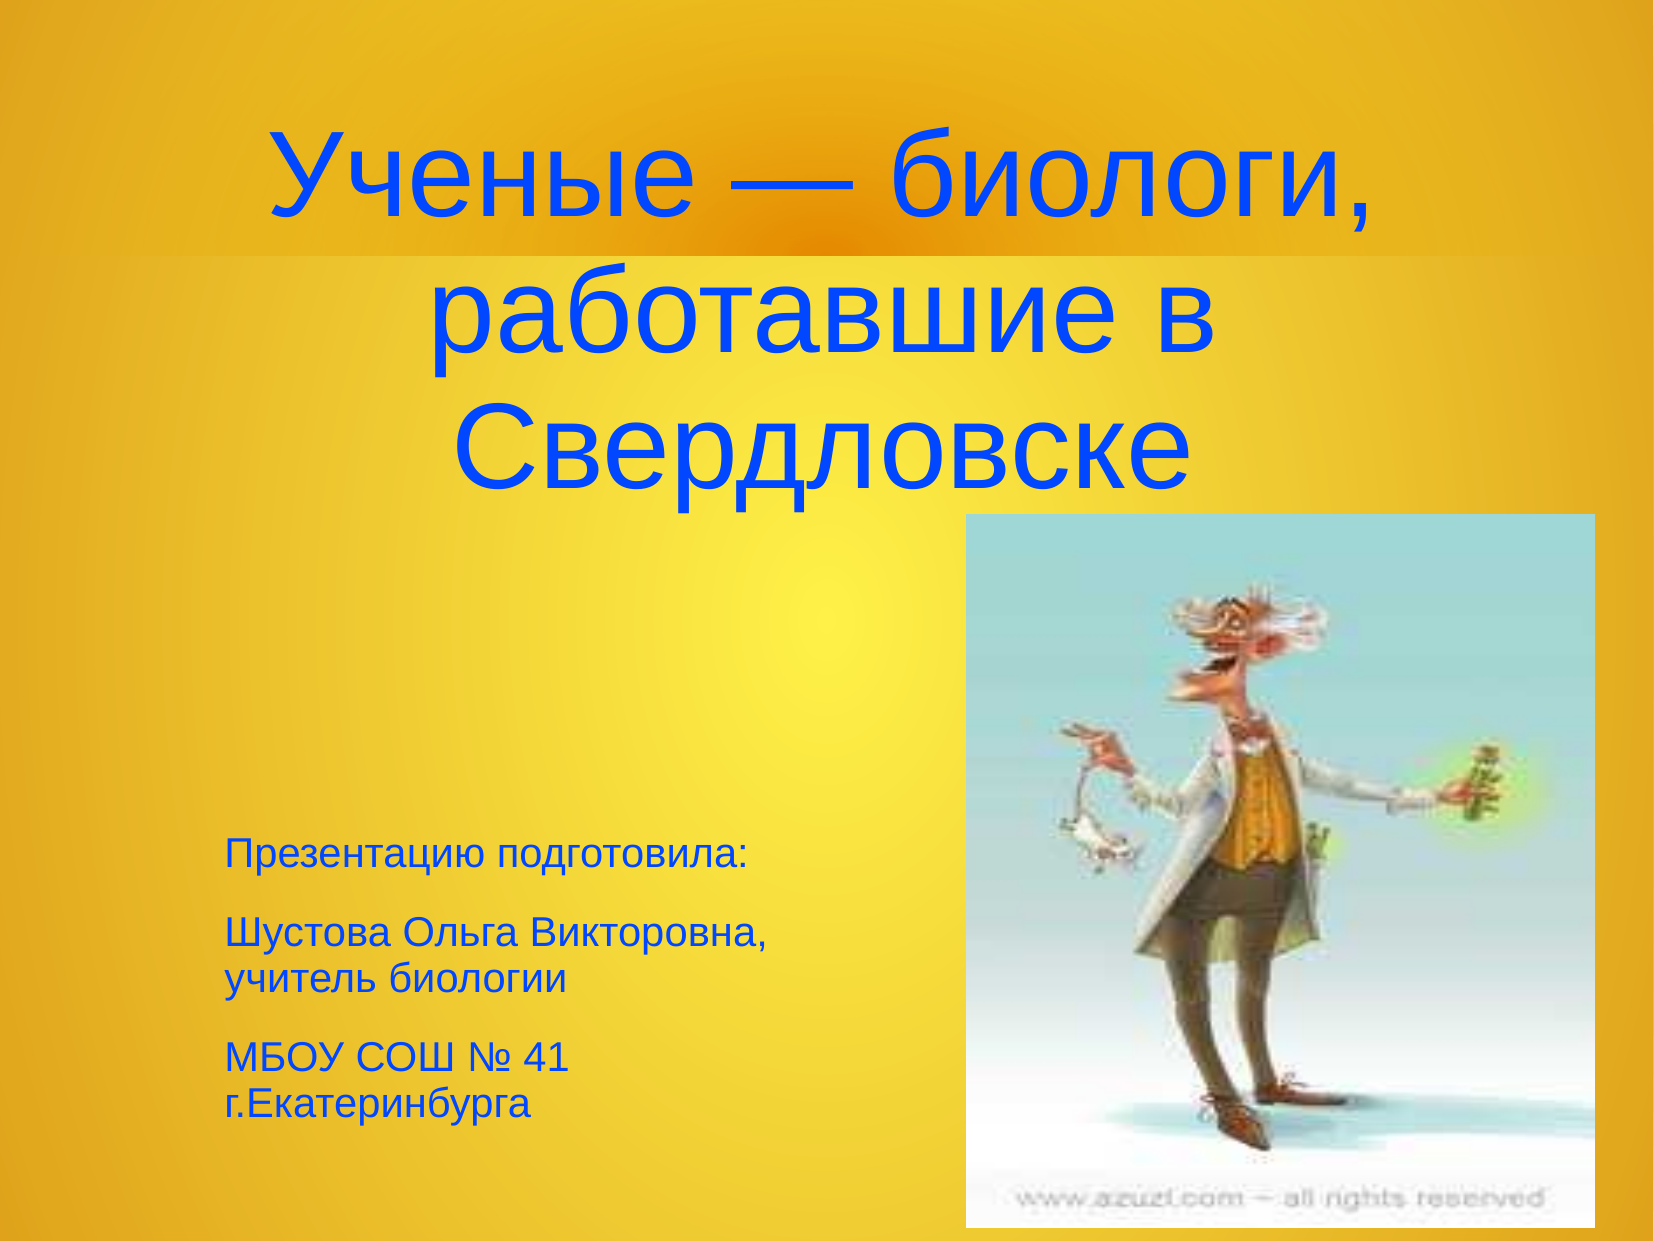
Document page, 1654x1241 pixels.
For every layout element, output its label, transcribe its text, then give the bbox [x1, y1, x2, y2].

title Ученые — биологи, работавшие в Свердловске [78, 105, 1567, 515]
picture [966, 514, 1595, 1228]
list Презентацию подготовила: Шустова Ольга Викторовна, учитель биологии МБОУ СОШ № 41 г.Екатеринбурга [153, 673, 830, 1182]
